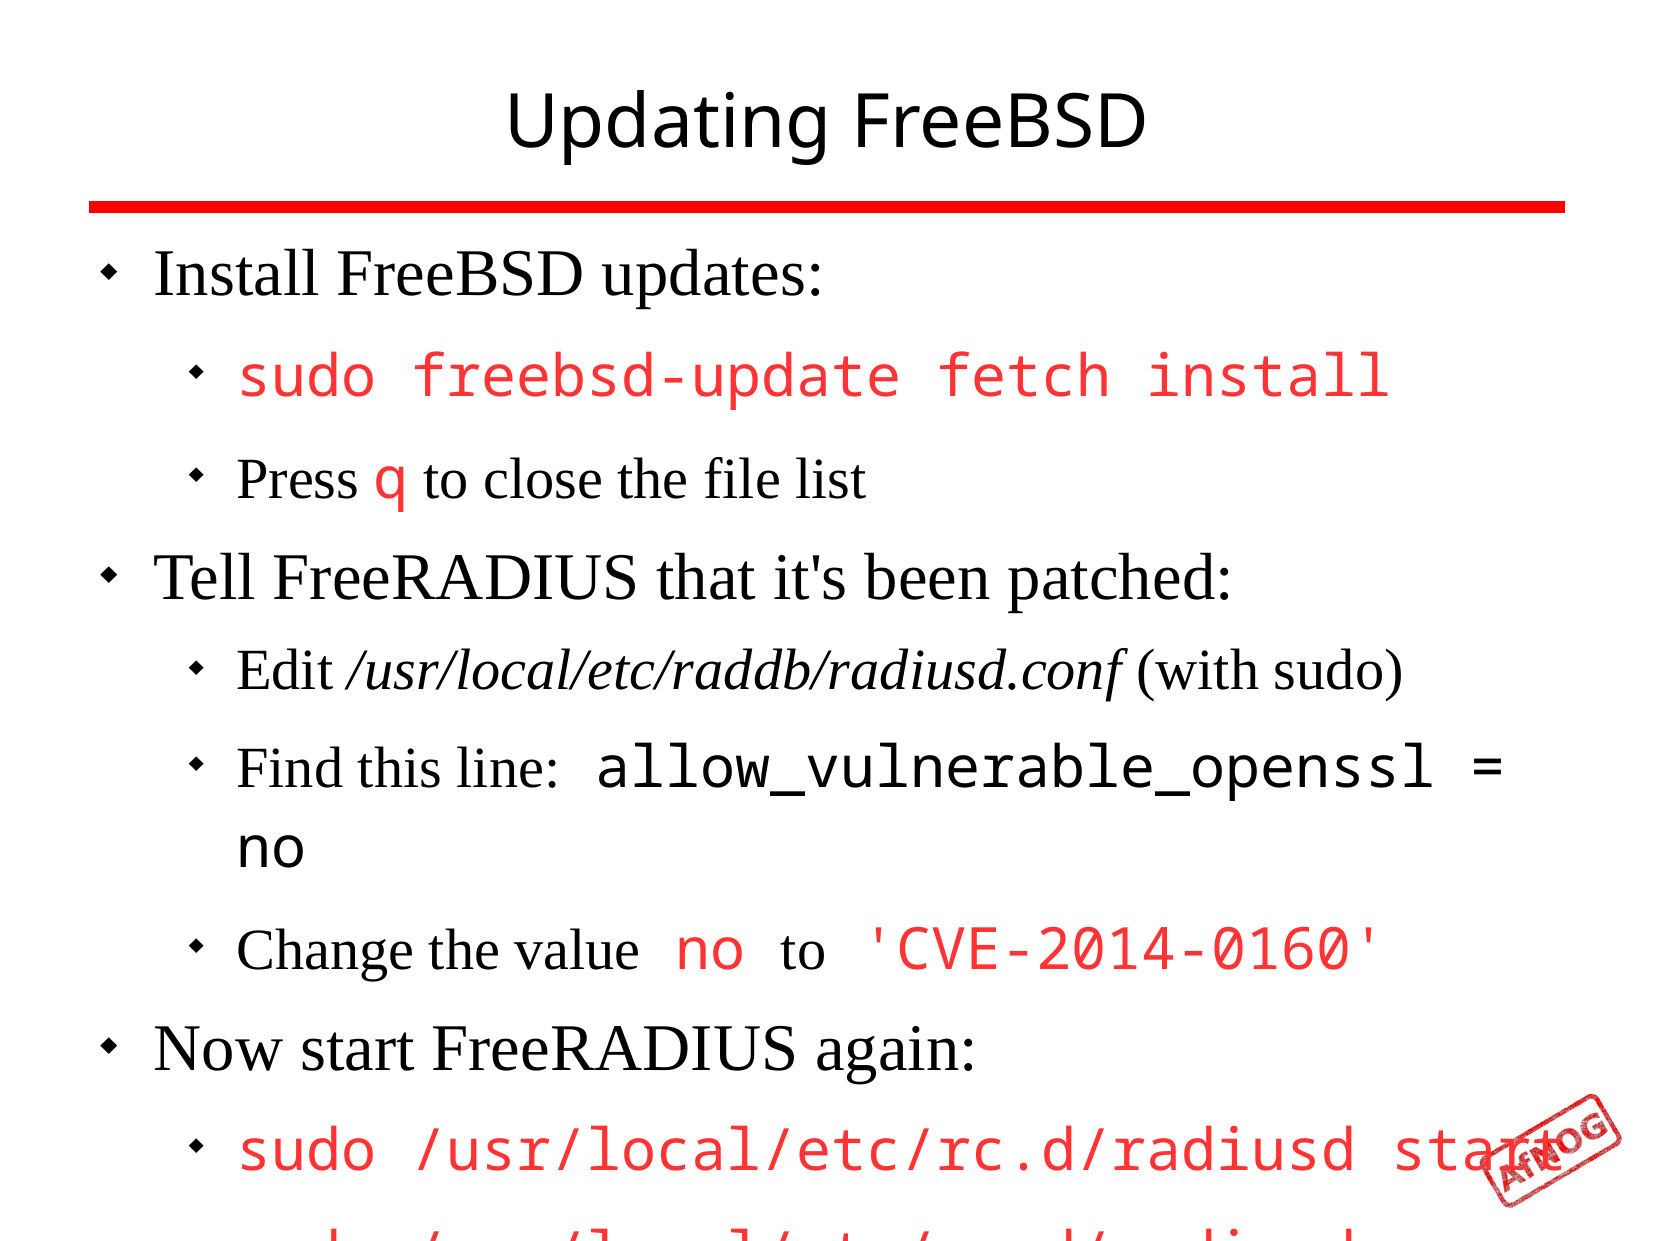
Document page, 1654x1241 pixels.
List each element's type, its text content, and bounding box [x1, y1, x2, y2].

list Install FreeBSD updates: sudo freebsd-update fetch install Press q to close the file list Tell FreeRADIUS that it's been patched: Edit /usr/local/etc/raddb/radiusd.conf (with sudo) Find this line: allow_vulnerable_openssl = no Change the value no to 'CVE-2014-0160' Now start FreeRADIUS again: sudo /usr/local/etc/rc.d/radiusd start sudo /usr/local/etc/rc.d/radiusd status radiusd is running as pid XXXX. [82, 236, 1571, 1186]
title Updating FreeBSD [82, 29, 1571, 207]
picture [1476, 1090, 1625, 1211]
